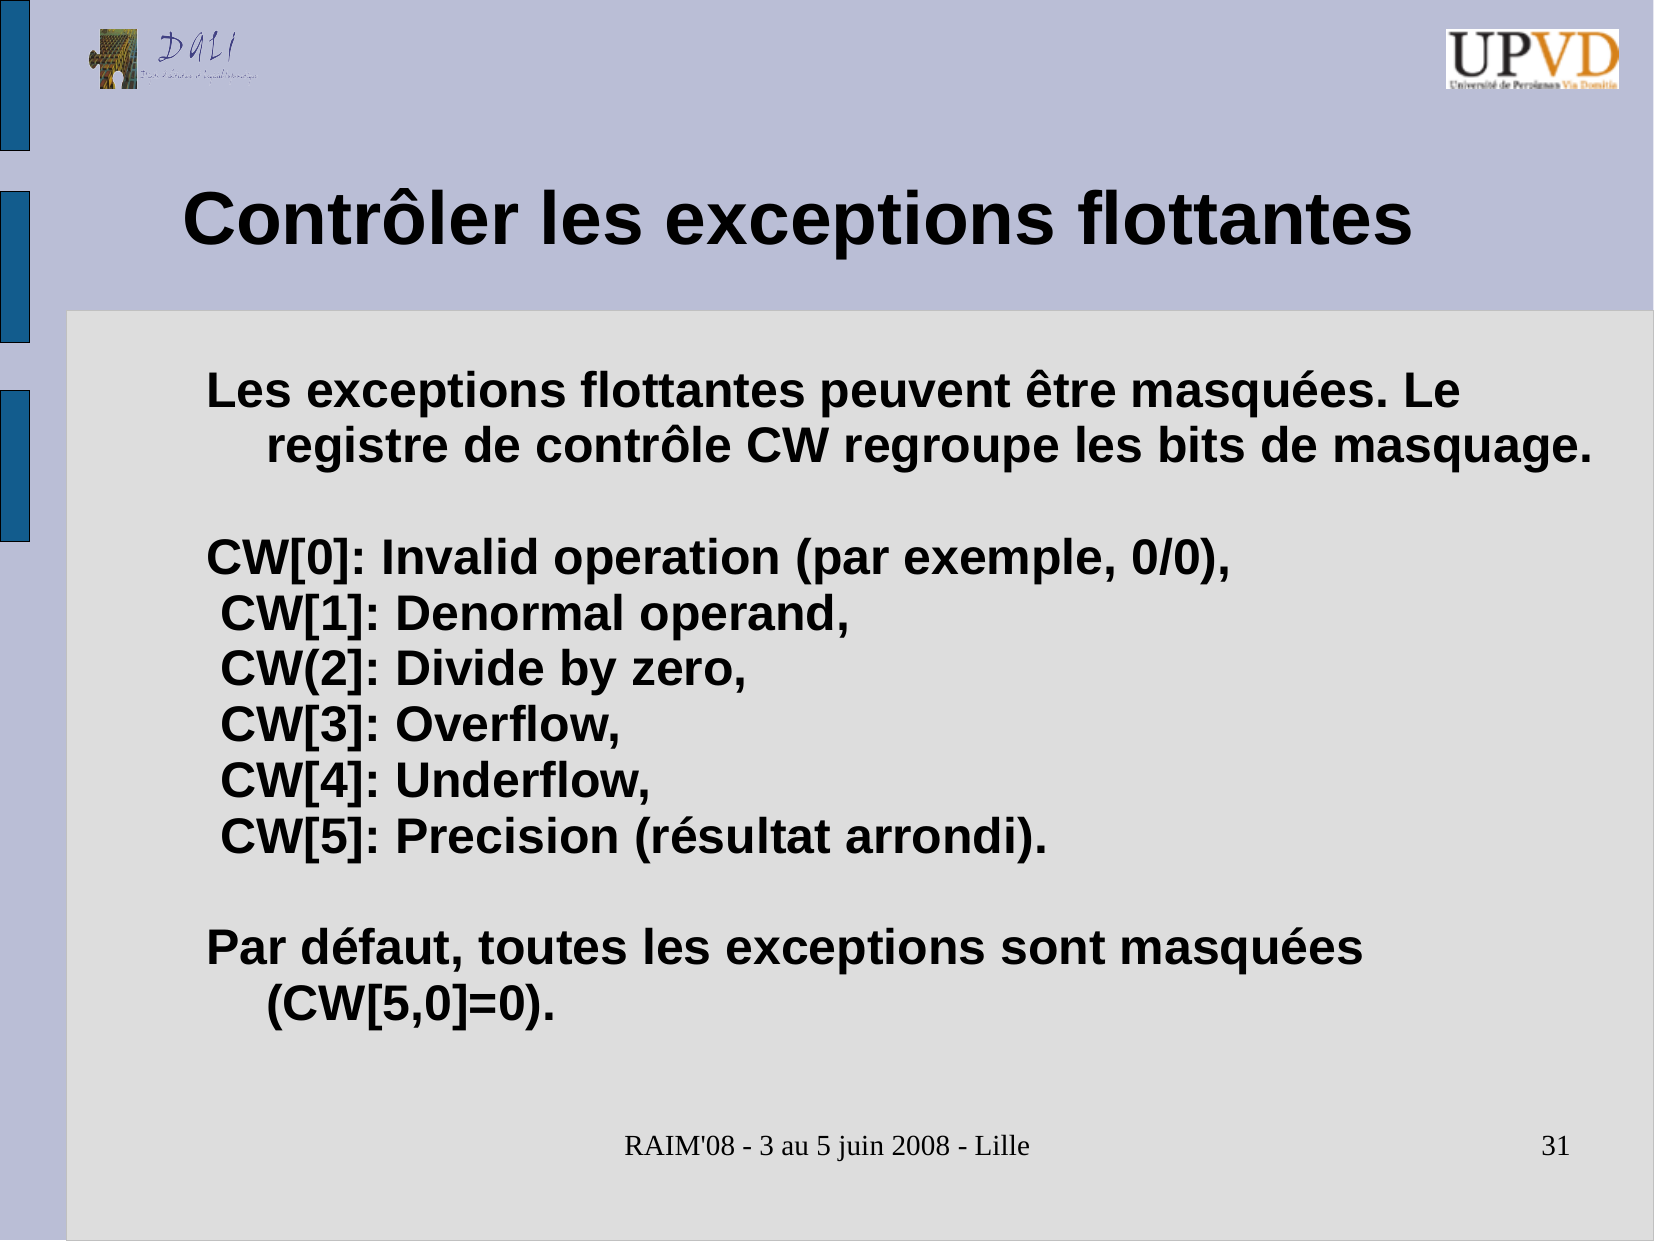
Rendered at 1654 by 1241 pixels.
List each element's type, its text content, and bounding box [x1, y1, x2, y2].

picture [1446, 29, 1619, 89]
text_box Contrôler les exceptions flottantes [167, 168, 1431, 268]
picture [88, 29, 261, 89]
text_box Les exceptions flottantes peuvent être masquées. Le registre de contrôle CW regroupe les bits de masquage. CW[0]: Invalid operation (par exemple, 0/0), CW[1]: Denormal operand, CW(2]: Divide by zero, CW[3]: Overflow, CW[4]: Underflow, CW[5]: Precision (résultat arrondi). Par défaut, toutes les exceptions sont masquées (CW[5,0]=0). [177, 354, 1610, 1054]
